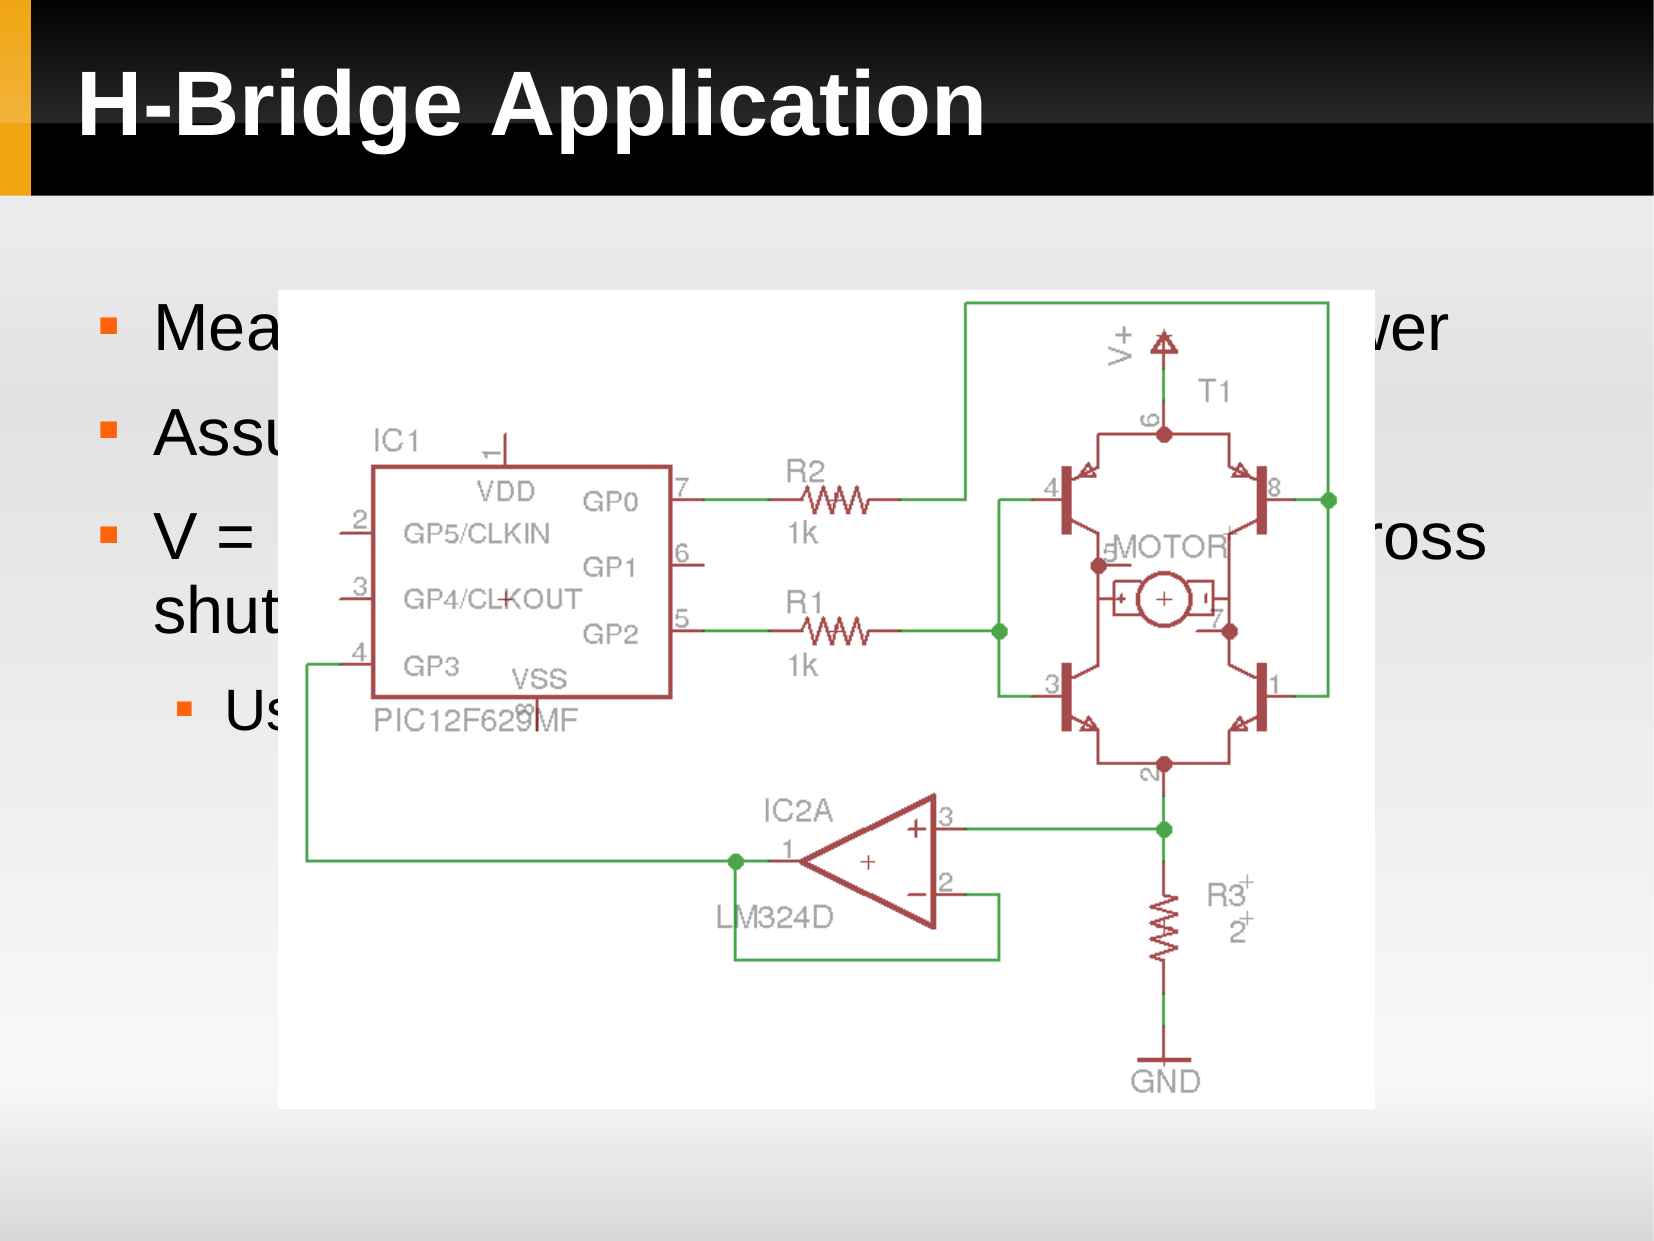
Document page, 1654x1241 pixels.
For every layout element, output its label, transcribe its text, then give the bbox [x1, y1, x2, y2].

title H-Bridge Application [76, 7, 1565, 200]
list Measure motor current with shunt + follower Assume V+ = 24V, Vce=1.4V V = IR, when motor draws 2A, voltage across shut is 4V Use to detect stall [82, 290, 417, 1094]
picture [0, 0, 1654, 1241]
